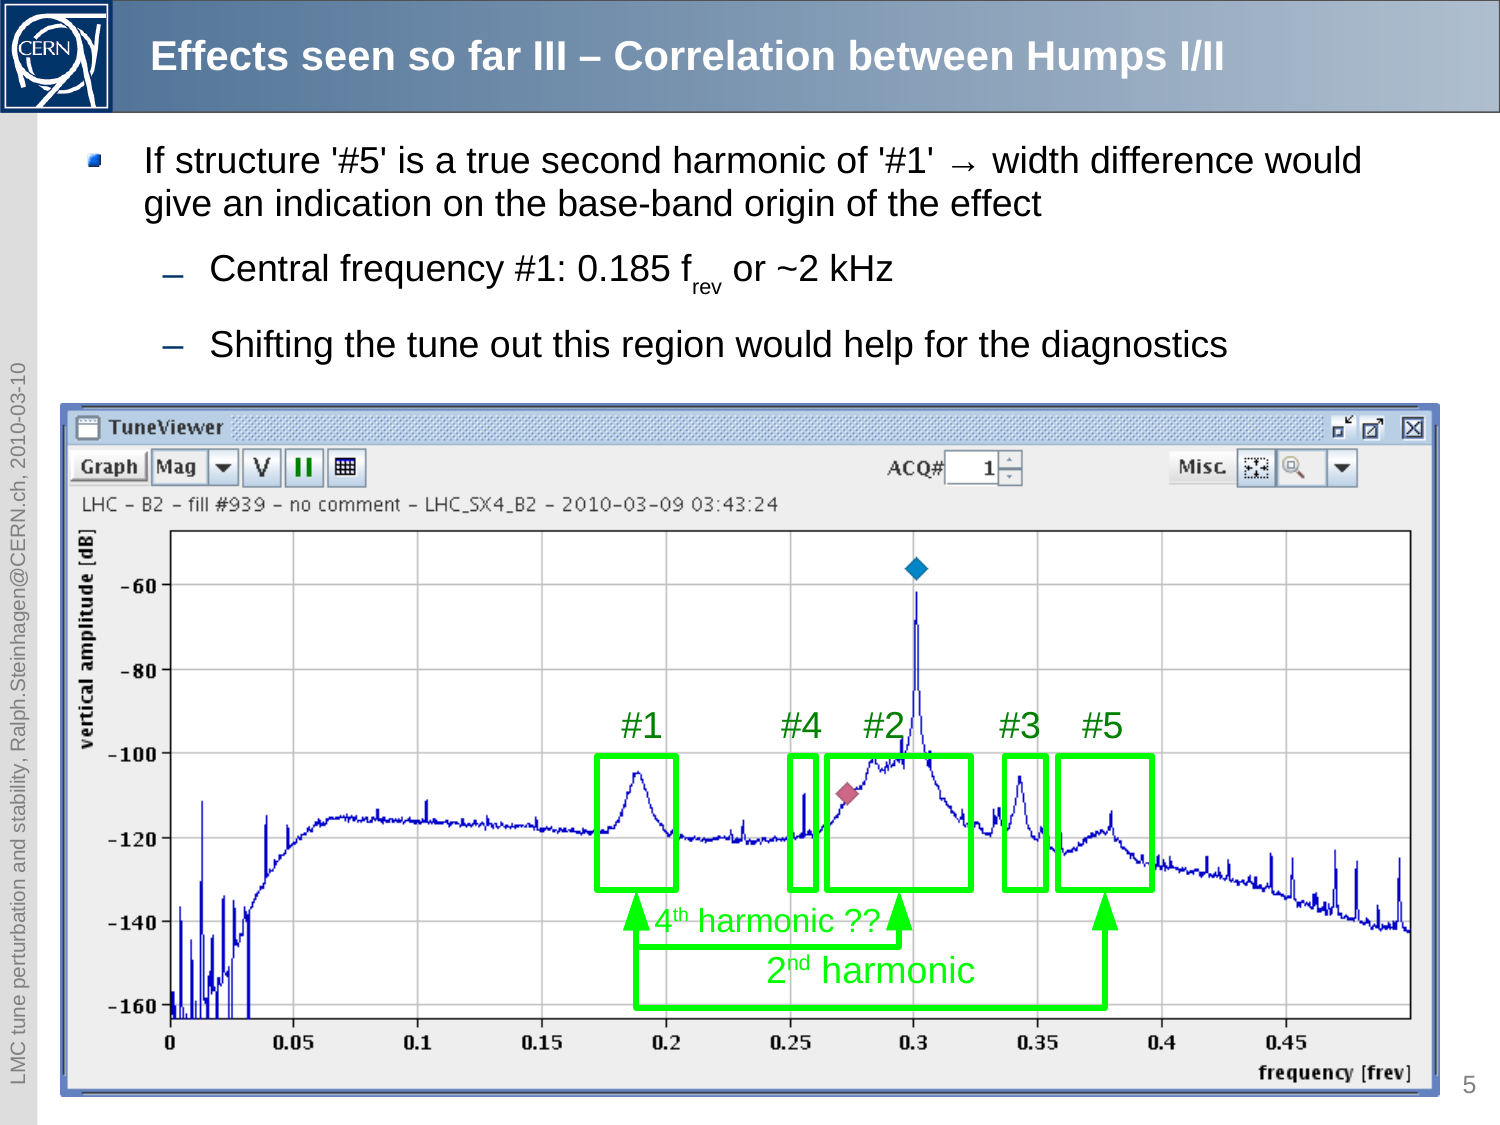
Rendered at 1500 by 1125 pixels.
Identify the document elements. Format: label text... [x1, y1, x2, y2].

picture [60, 403, 1440, 1097]
text_box #4 [763, 693, 841, 757]
text_box #2 [845, 693, 924, 757]
text_box #1 [603, 693, 681, 757]
text_box #5 [1064, 693, 1142, 757]
text_box #3 [981, 693, 1059, 757]
list If structure '#5' is a true second harmonic of '#1' → width difference would give an indication on the base-band origin of the effect Central frequency #1: 0.185 frev or ~2 kHz Shifting the tune out this region would help for the diagnostics [87, 137, 1438, 403]
picture [0, 0, 113, 113]
title Effects seen so far III – Correlation between Humps I/II [150, 7, 1451, 106]
